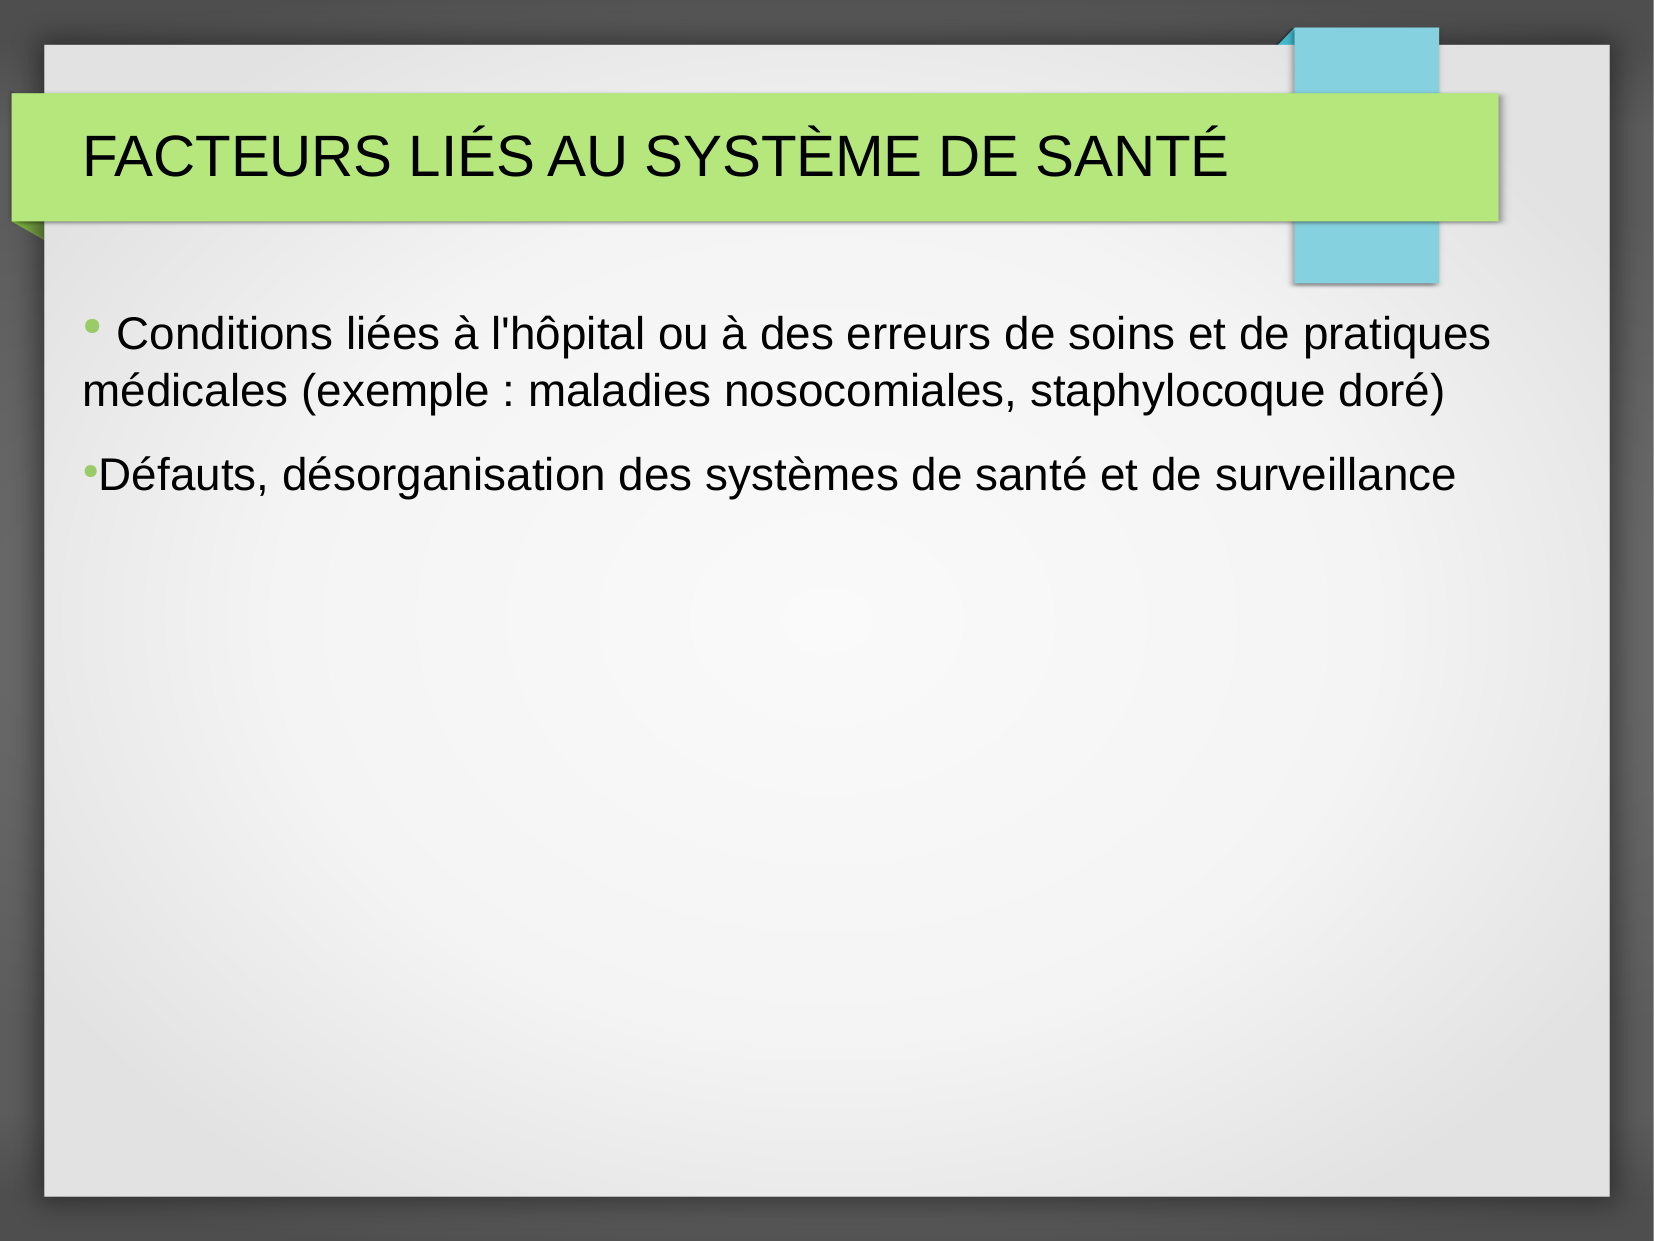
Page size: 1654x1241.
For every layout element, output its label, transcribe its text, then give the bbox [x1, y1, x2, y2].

list Conditions liées à l'hôpital ou à des erreurs de soins et de pratiques médicales (exemple : maladies nosocomiales, staphylocoque doré) Défauts, désorganisation des systèmes de santé et de surveillance [82, 295, 1571, 1015]
title FACTEURS LIÉS AU SYSTÈME DE SANTÉ [82, 94, 1264, 213]
